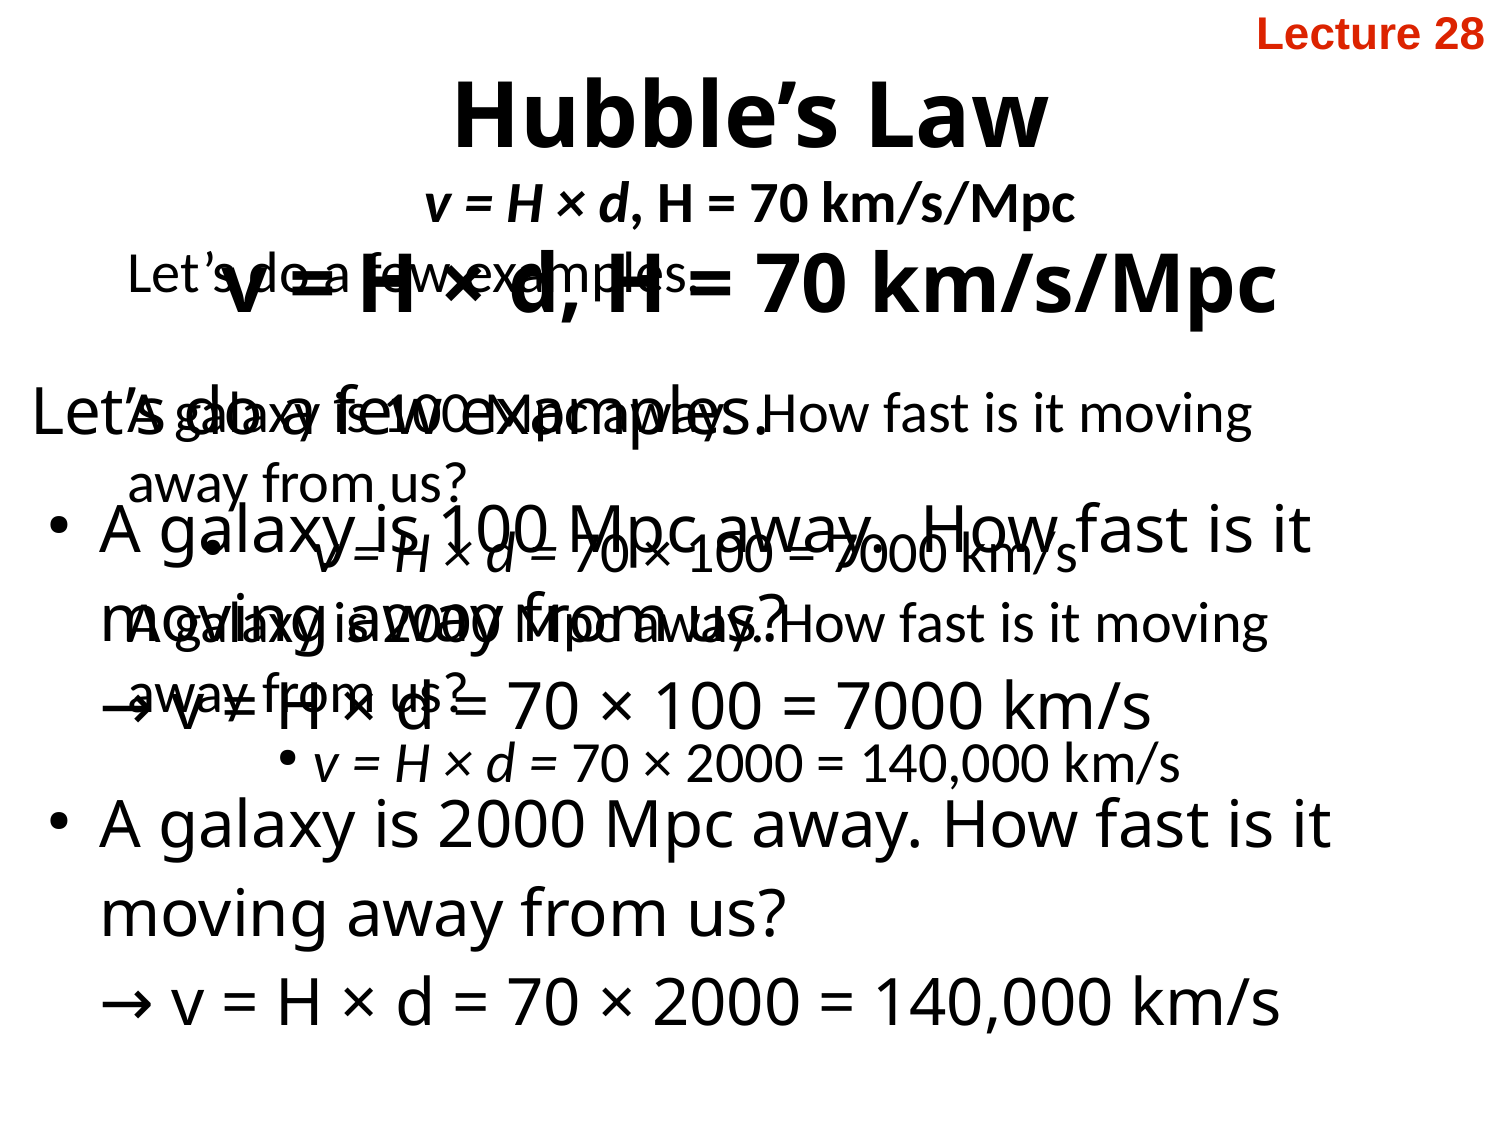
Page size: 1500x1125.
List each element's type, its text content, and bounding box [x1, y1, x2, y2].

text_box Lecture 28 [1185, 0, 1500, 67]
title Hubble’s Law [30, 58, 1471, 167]
text_box v = H × d, H = 70 km/s/Mpc Let’s do a few examples. A galaxy is 100 Mpc away. How fast is it moving away from us? v = H × d = 70 × 100 = 7000 km/s A galaxy is 2000 Mpc away. How fast is it moving away from us? v = H × d = 70 × 2000 = 140,000 km/s [112, 167, 1388, 224]
list v = H × d, H = 70 km/s/Mpc Let’s do a few examples. A galaxy is 100 Mpc away. How fast is it moving away from us? → v = H × d = 70 × 100 = 7000 km/s A galaxy is 2000 Mpc away. How fast is it moving away from us? → v = H × d = 70 × 2000 = 140,000 km/s [30, 224, 1471, 1051]
